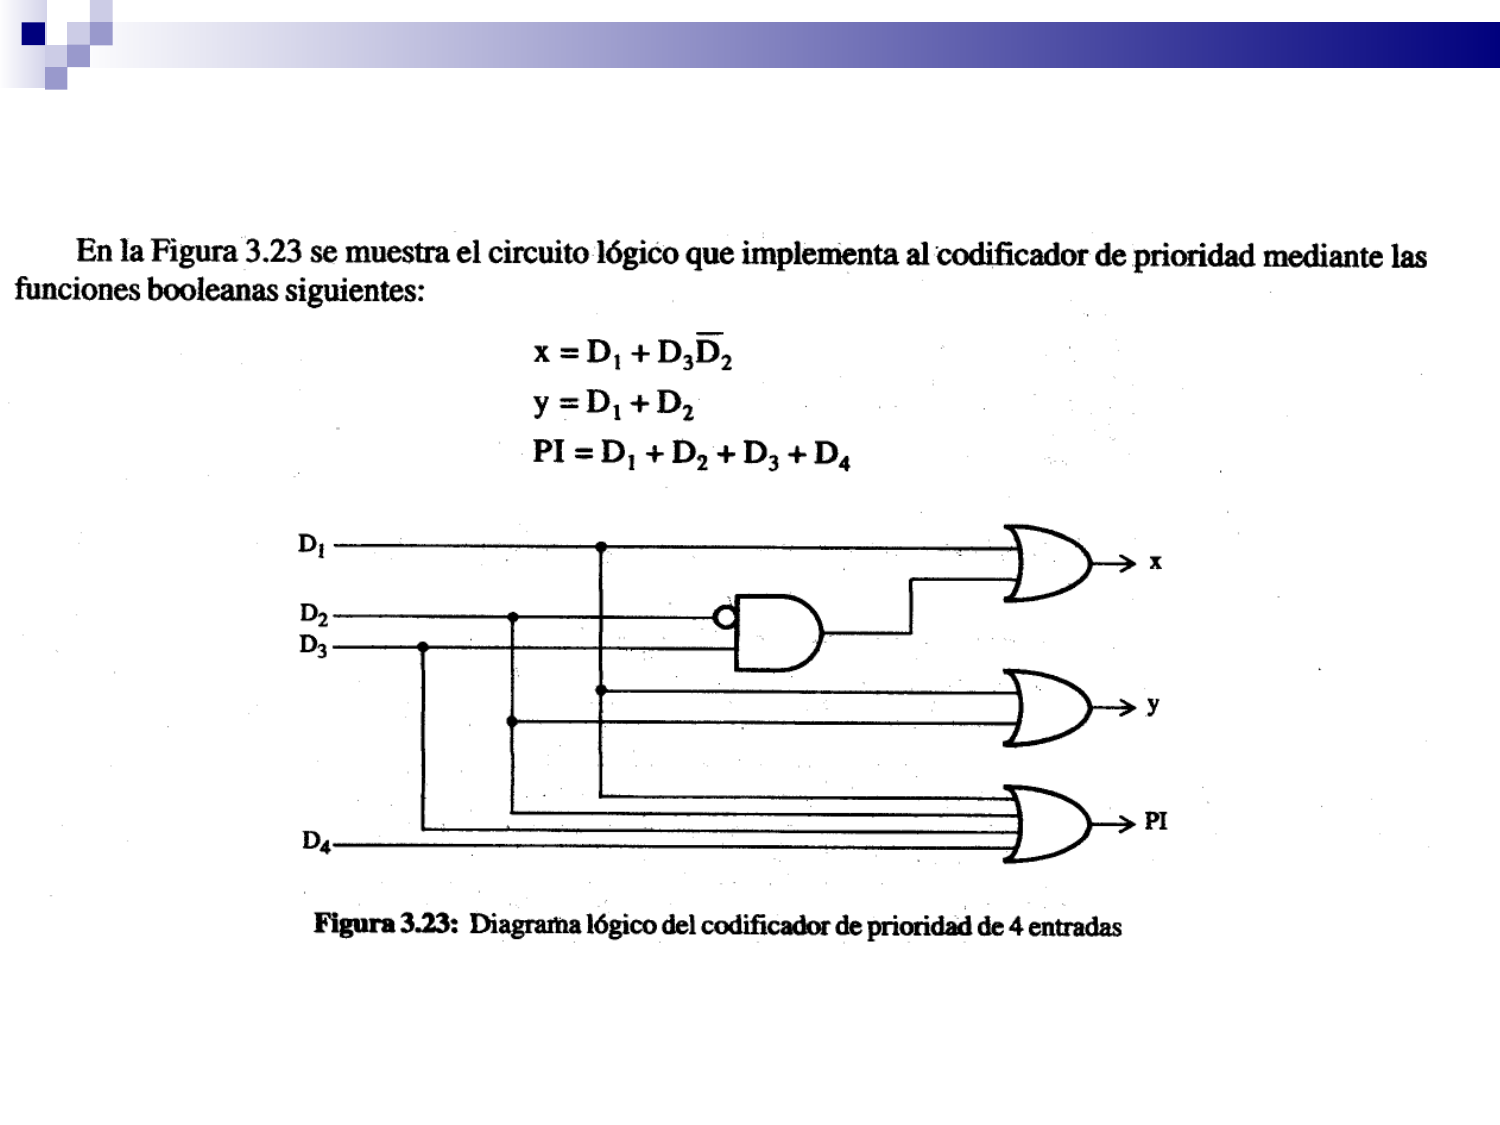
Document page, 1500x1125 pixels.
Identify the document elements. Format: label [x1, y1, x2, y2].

picture [0, 231, 1440, 944]
